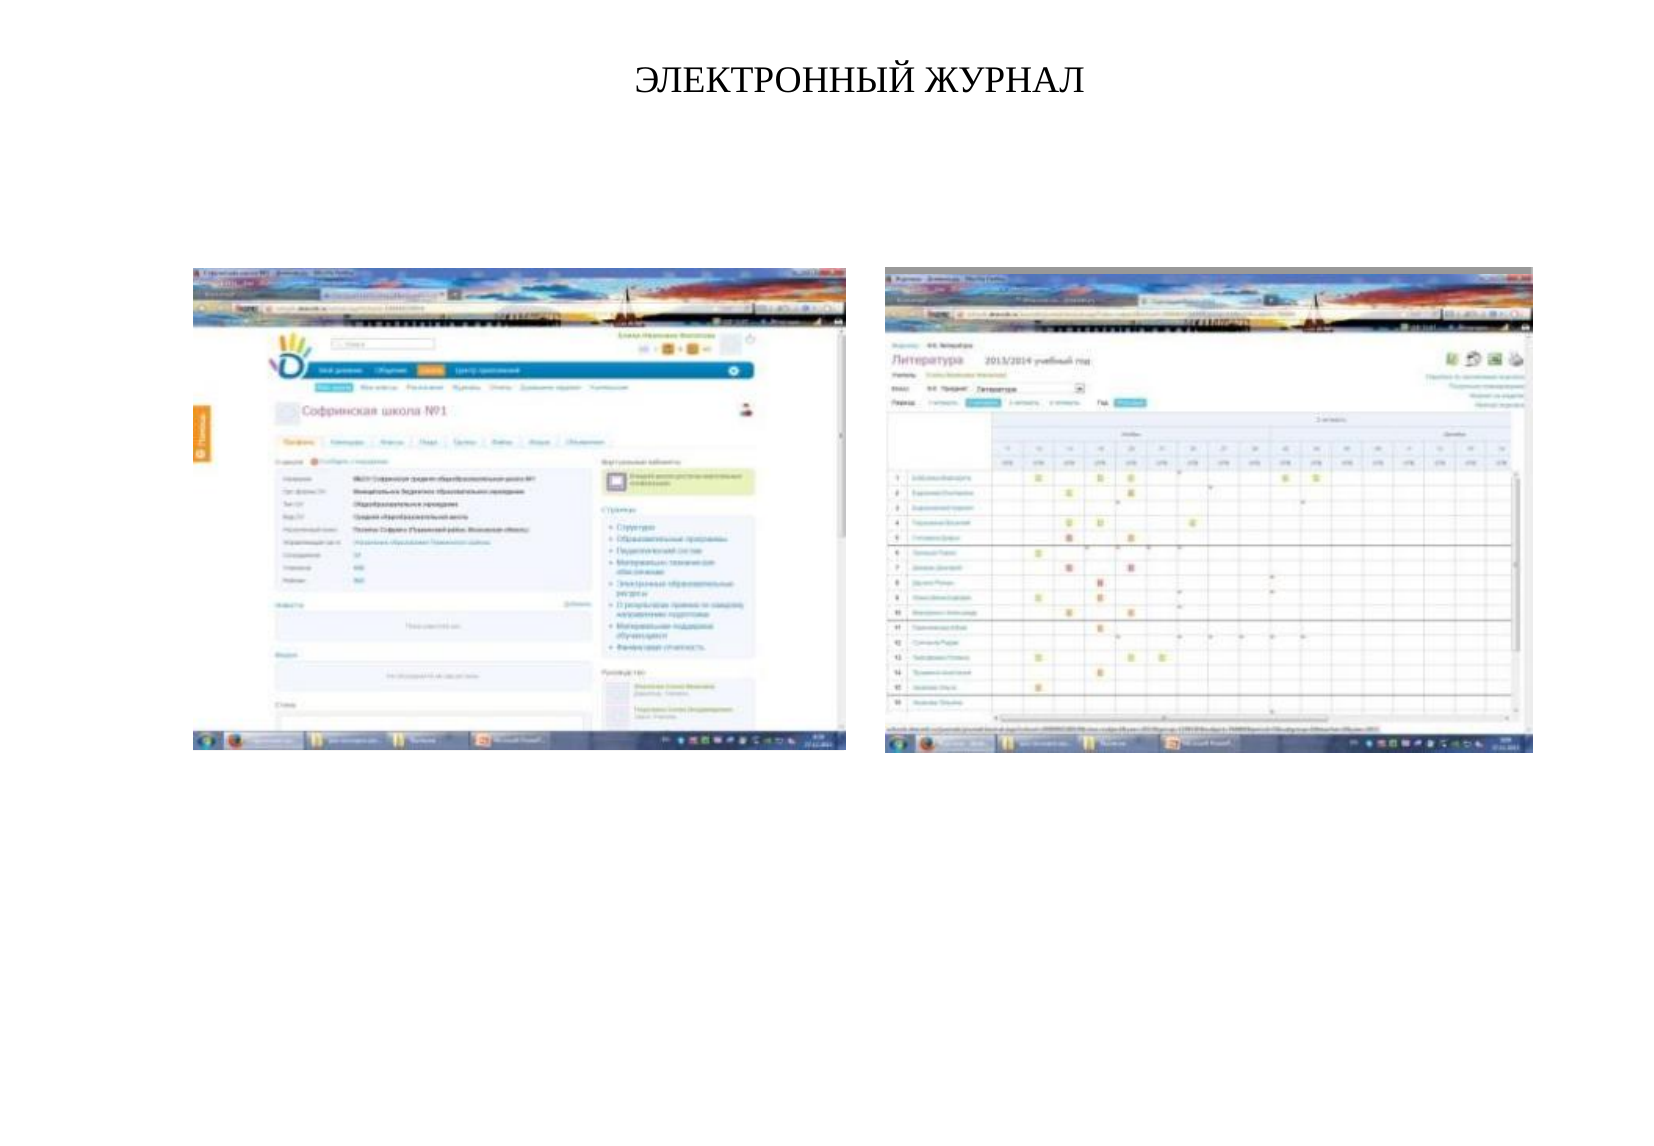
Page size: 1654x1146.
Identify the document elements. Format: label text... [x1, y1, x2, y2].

picture [885, 274, 1533, 753]
text_box ЭЛЕКТРОННЫЙ ЖУРНАЛ [205, 45, 1524, 110]
picture [193, 268, 846, 751]
